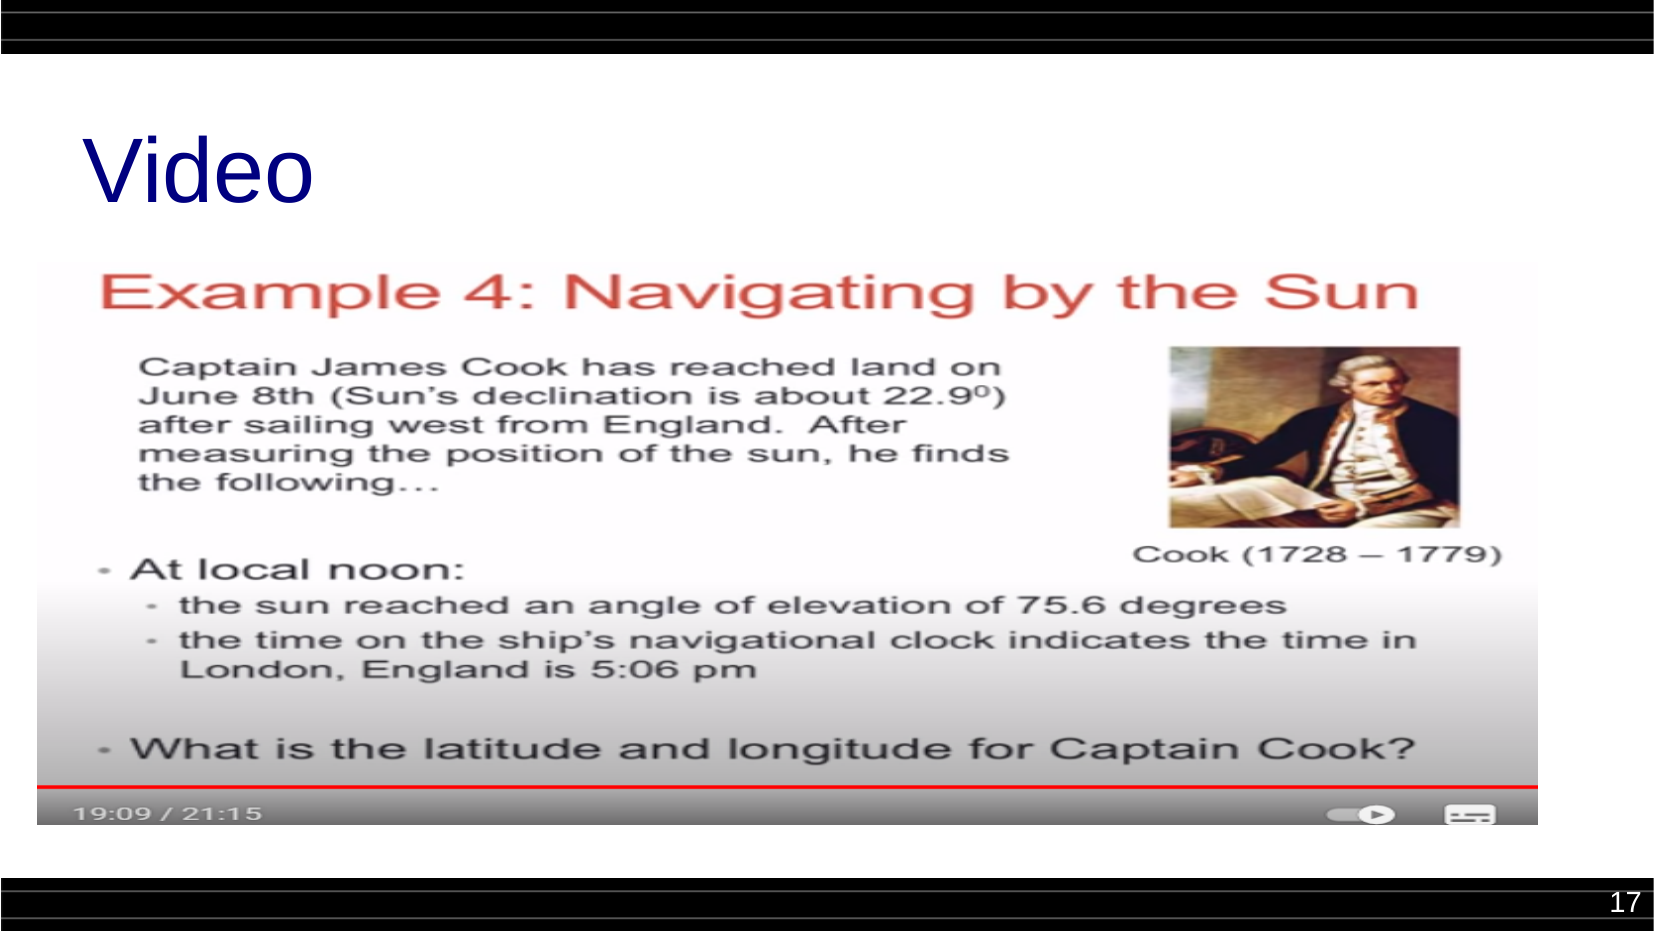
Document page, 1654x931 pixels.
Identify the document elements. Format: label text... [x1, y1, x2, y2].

picture [37, 262, 1538, 826]
title Video [82, 92, 1571, 249]
picture [1, 0, 1654, 54]
picture [1, 878, 1654, 931]
